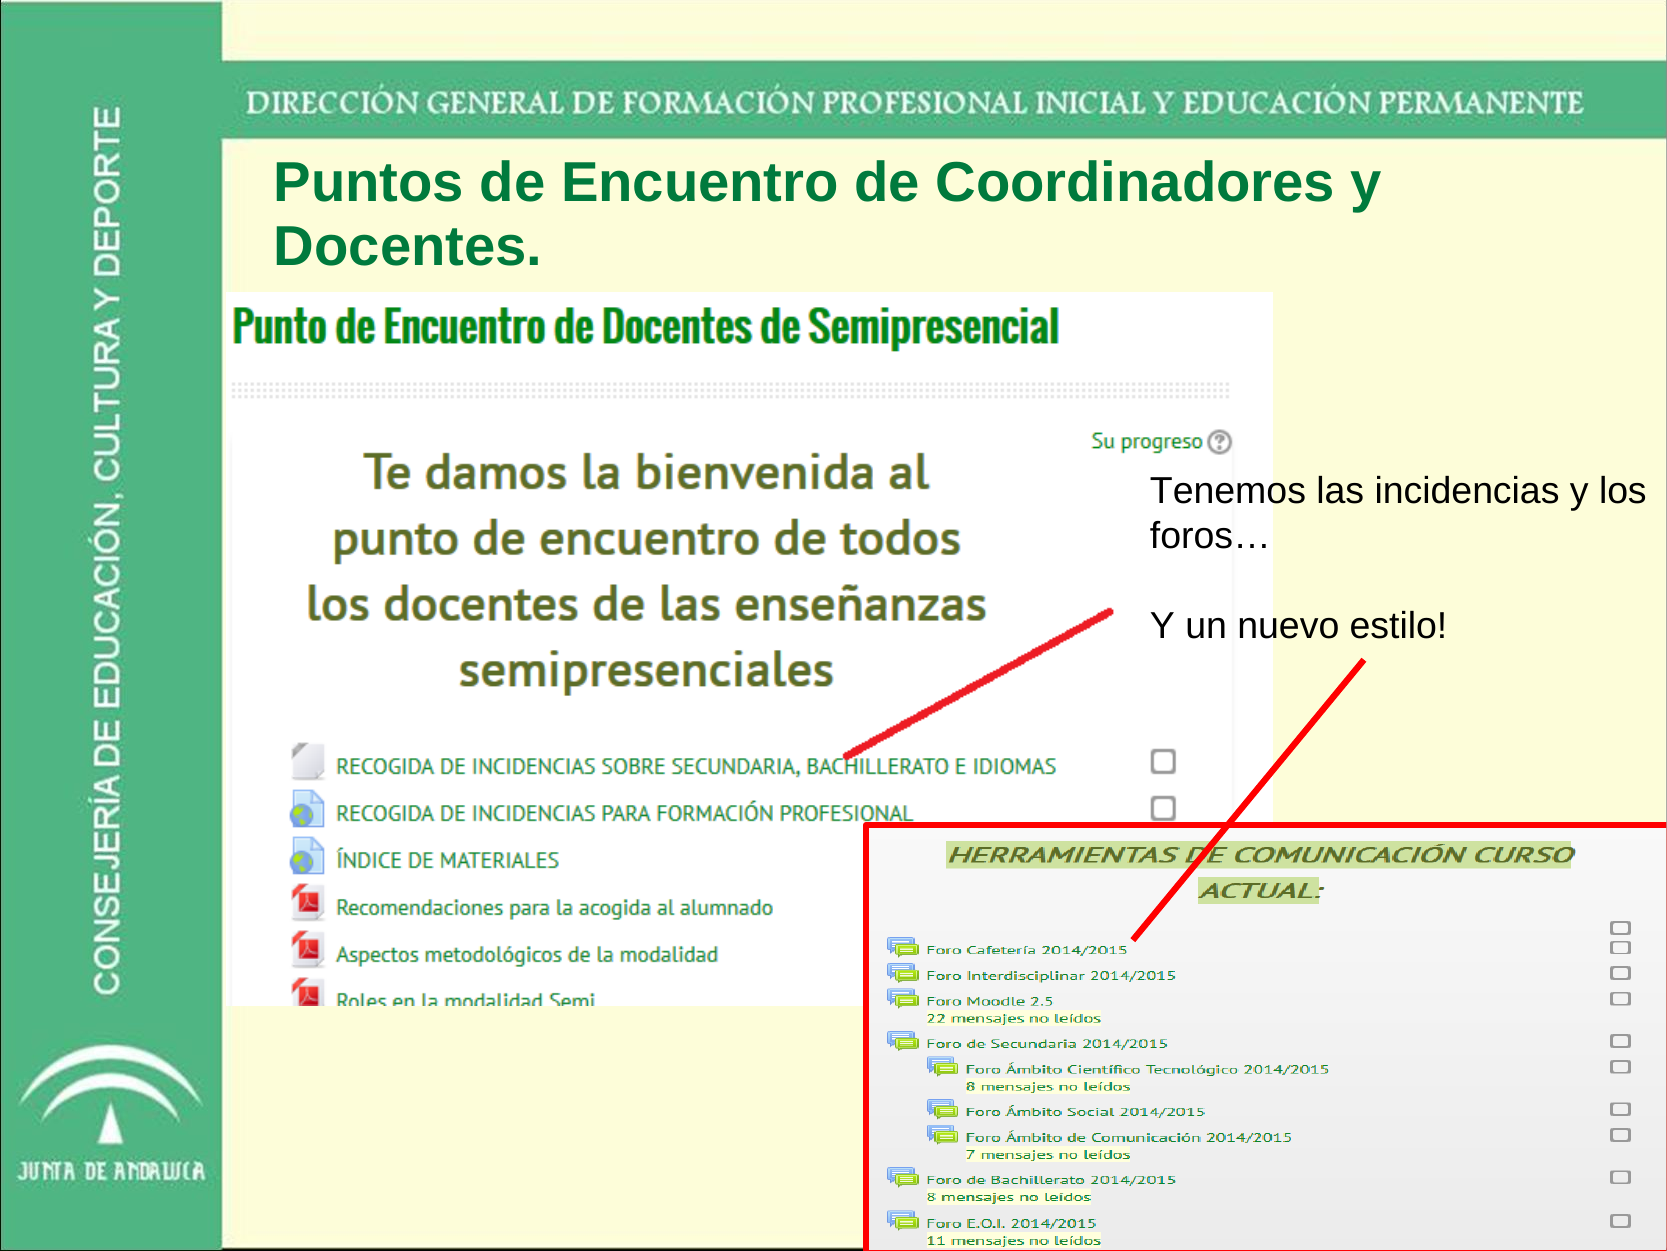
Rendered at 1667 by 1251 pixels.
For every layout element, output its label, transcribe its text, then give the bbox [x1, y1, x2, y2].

picture [0, 0, 1667, 1251]
picture [868, 828, 1667, 1251]
text_box Puntos de Encuentro de Coordinadores y Docentes. [273, 150, 1594, 343]
text_box Tenemos las incidencias y los foros… Y un nuevo estilo! [1134, 451, 1667, 644]
